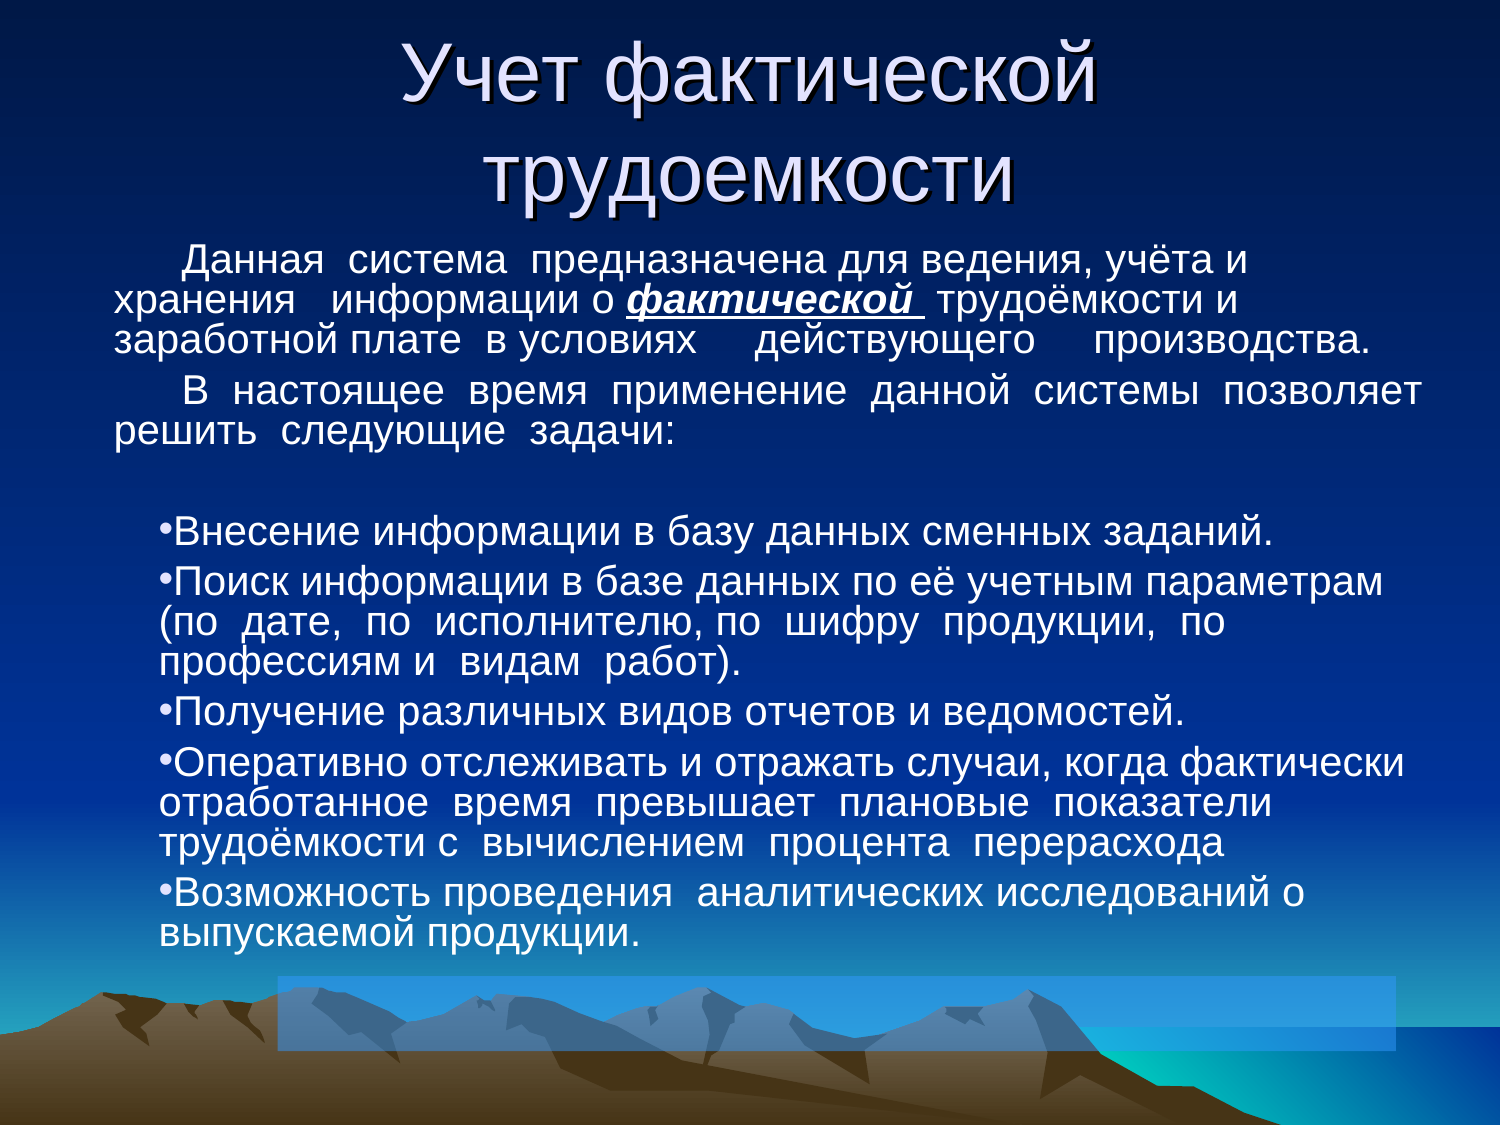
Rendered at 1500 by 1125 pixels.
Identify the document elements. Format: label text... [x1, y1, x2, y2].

text_box Учет фактической трудоемкости [112, 10, 1387, 226]
text_box [277, 976, 1396, 1052]
text_box Данная система предназначена для ведения, учёта и хранения информации о фактической трудоёмкости и заработной плате в условиях действующего производства. В настоящее время применение данной системы позволяет решить следующие задачи: Внесение информации в базу данных сменных заданий. Поиск информации в базе данных по её учетным параметрам (по дате, по исполнителю, по шифру продукции, по профессиям и видам работ). Получение различных видов отчетов и ведомостей. Оперативно отслеживать и отражать случаи, когда фактически отработанное время превышает плановые показатели трудоёмкости с вычислением процента перерасхода Возможность проведения аналитических исследований о выпускаемой продукции. [70, 234, 1453, 999]
